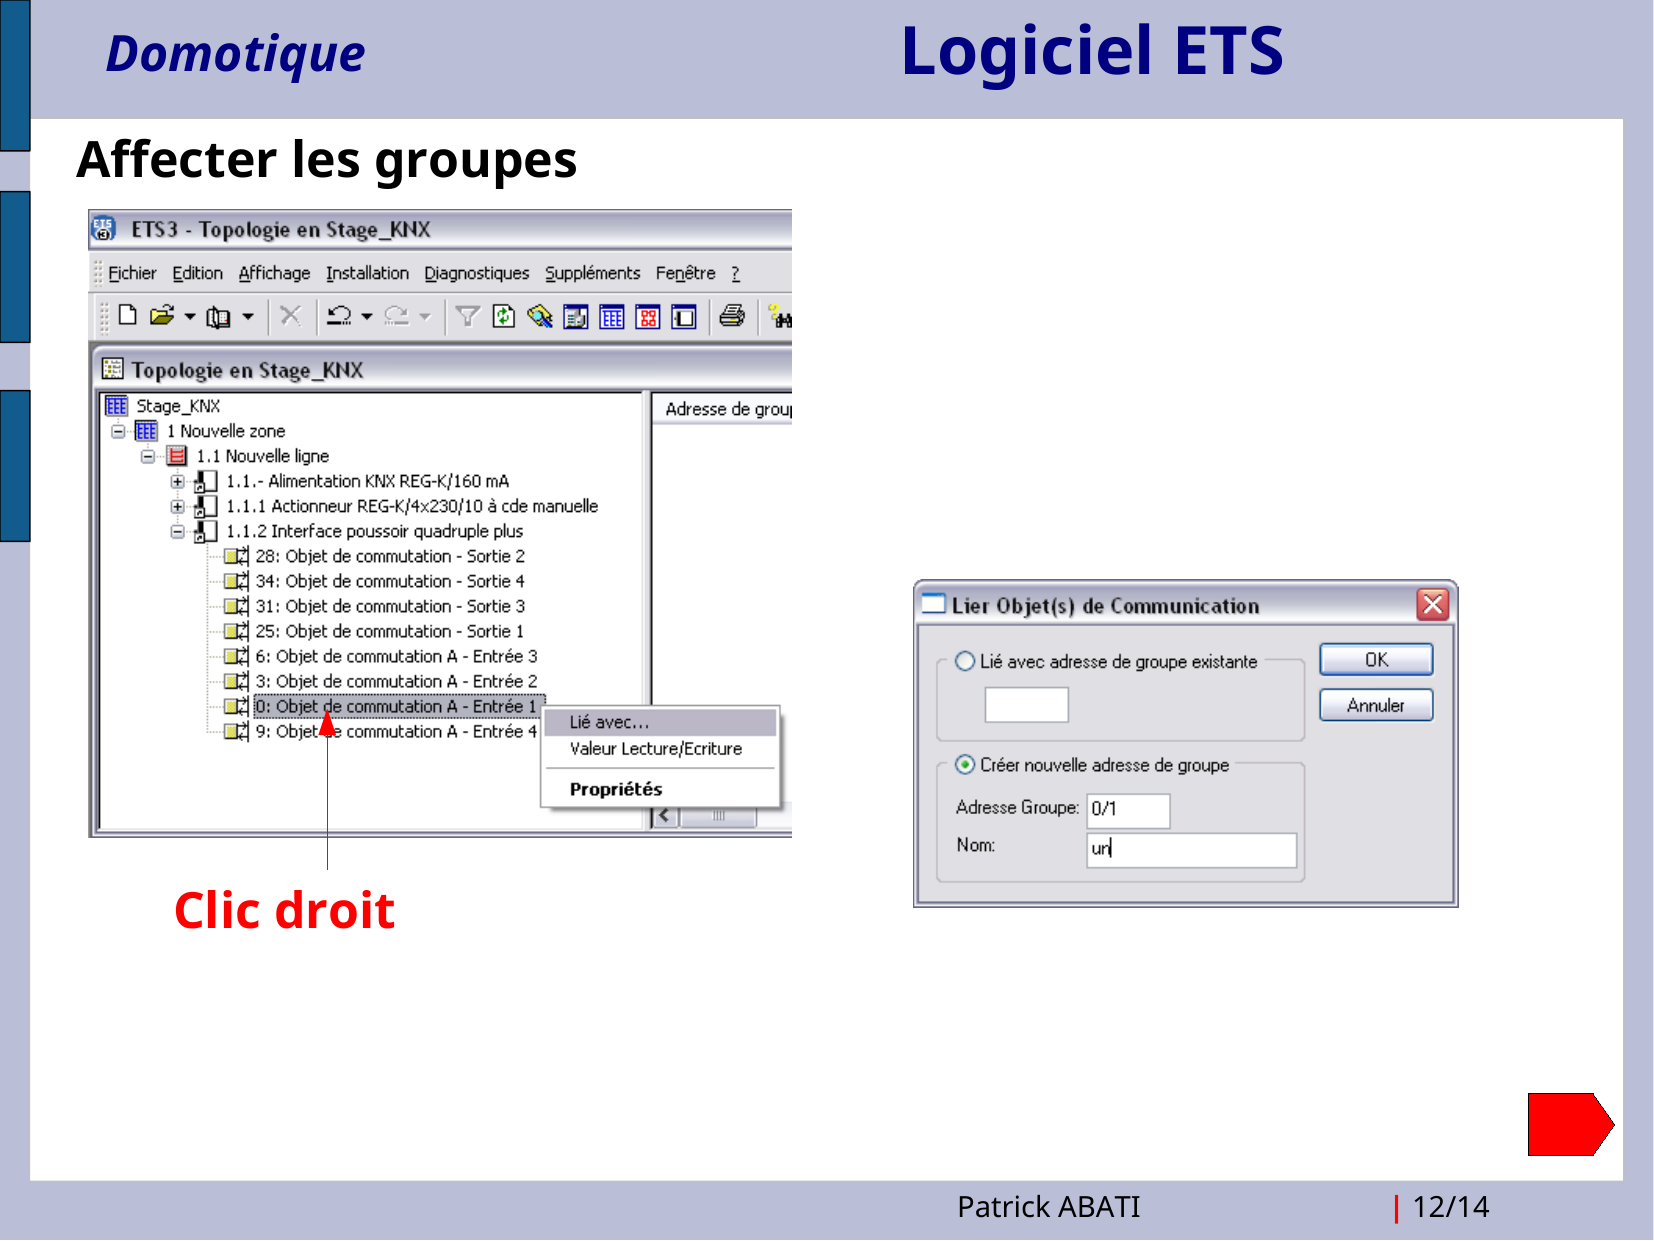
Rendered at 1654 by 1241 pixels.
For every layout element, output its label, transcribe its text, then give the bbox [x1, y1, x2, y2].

text_box Clic droit [158, 876, 455, 948]
text_box Affecter les groupes [61, 125, 1621, 196]
picture [88, 209, 792, 838]
text_box [1528, 1093, 1615, 1156]
picture [913, 579, 1459, 908]
